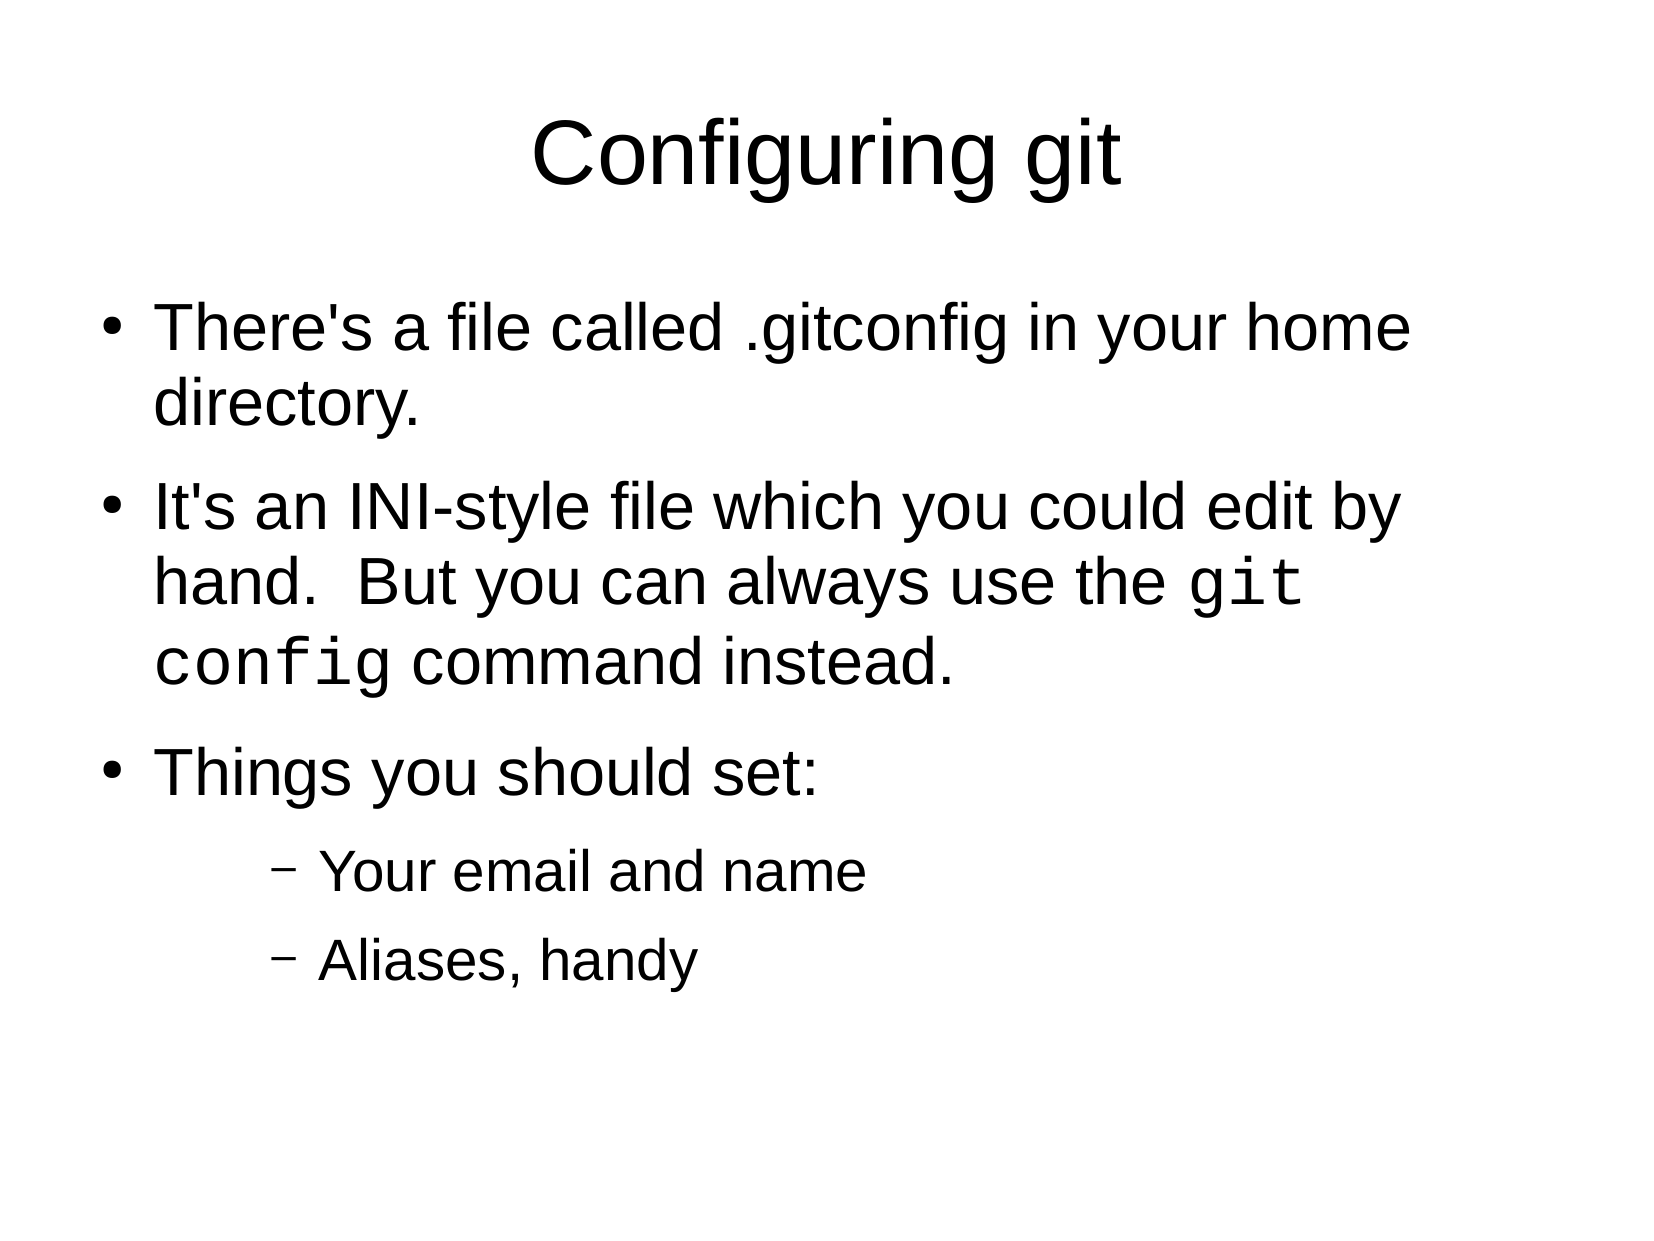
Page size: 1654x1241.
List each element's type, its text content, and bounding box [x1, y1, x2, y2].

title Configuring git [82, 49, 1571, 257]
list There's a file called .gitconfig in your home directory. It's an INI-style file which you could edit by hand. But you can always use the git config command instead. Things you should set: Your email and name Aliases, handy [82, 290, 1571, 1094]
